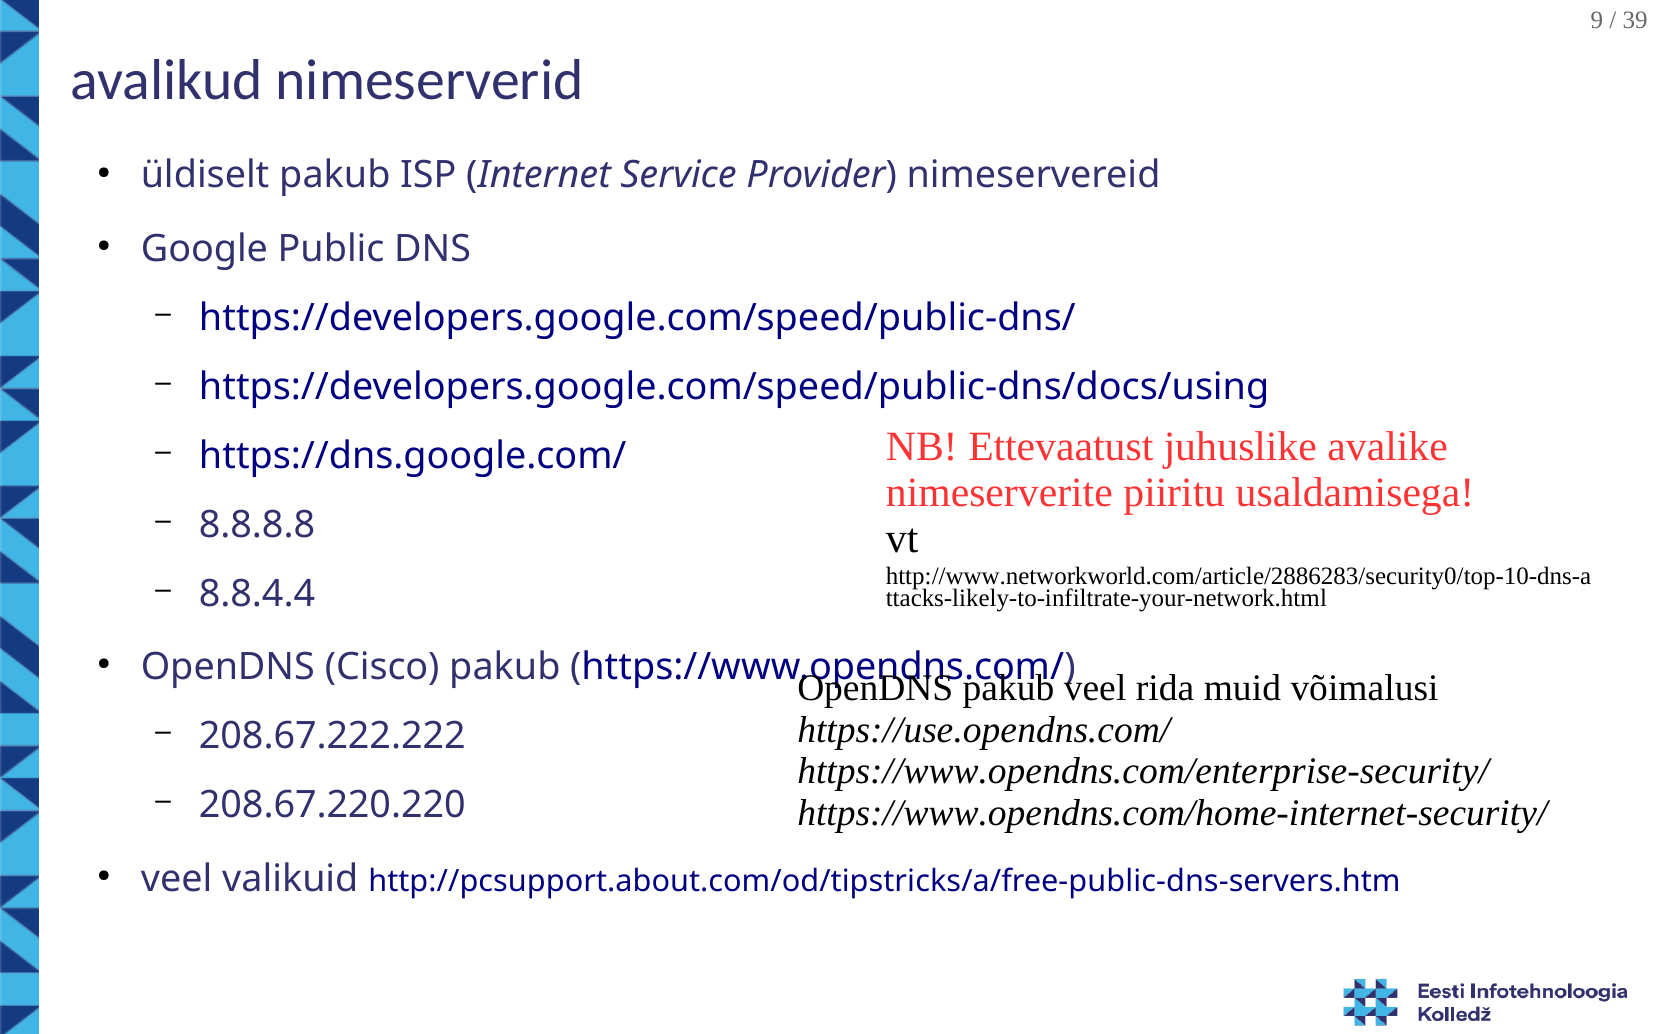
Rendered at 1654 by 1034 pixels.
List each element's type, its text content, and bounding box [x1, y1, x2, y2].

list üldiselt pakub ISP (Internet Service Provider) nimeservereid Google Public DNS https://developers.google.com/speed/public-dns/ https://developers.google.com/speed/public-dns/docs/using https://dns.google.com/ 8.8.8.8 8.8.4.4 OpenDNS (Cisco) pakub (https://www.opendns.com/) 208.67.222.222 208.67.220.220 veel valikuid http://pcsupport.about.com/od/tipstricks/a/free-public-dns-servers.htm [82, 147, 1595, 915]
title avalikud nimeserverid [70, 41, 1630, 130]
text_box OpenDNS pakub veel rida muid võimalusi https://use.opendns.com/ https://www.opendns.com/enterprise-security/ https://www.opendns.com/home-internet-security/ [797, 667, 1595, 834]
text_box NB! Ettevaatust juhuslike avalike nimeserverite piiritu usaldamisega! vt http://www.networkworld.com/article/2886283/security0/top-10-dns-attacks-likely-to-infiltrate-your-network.html [885, 423, 1595, 621]
